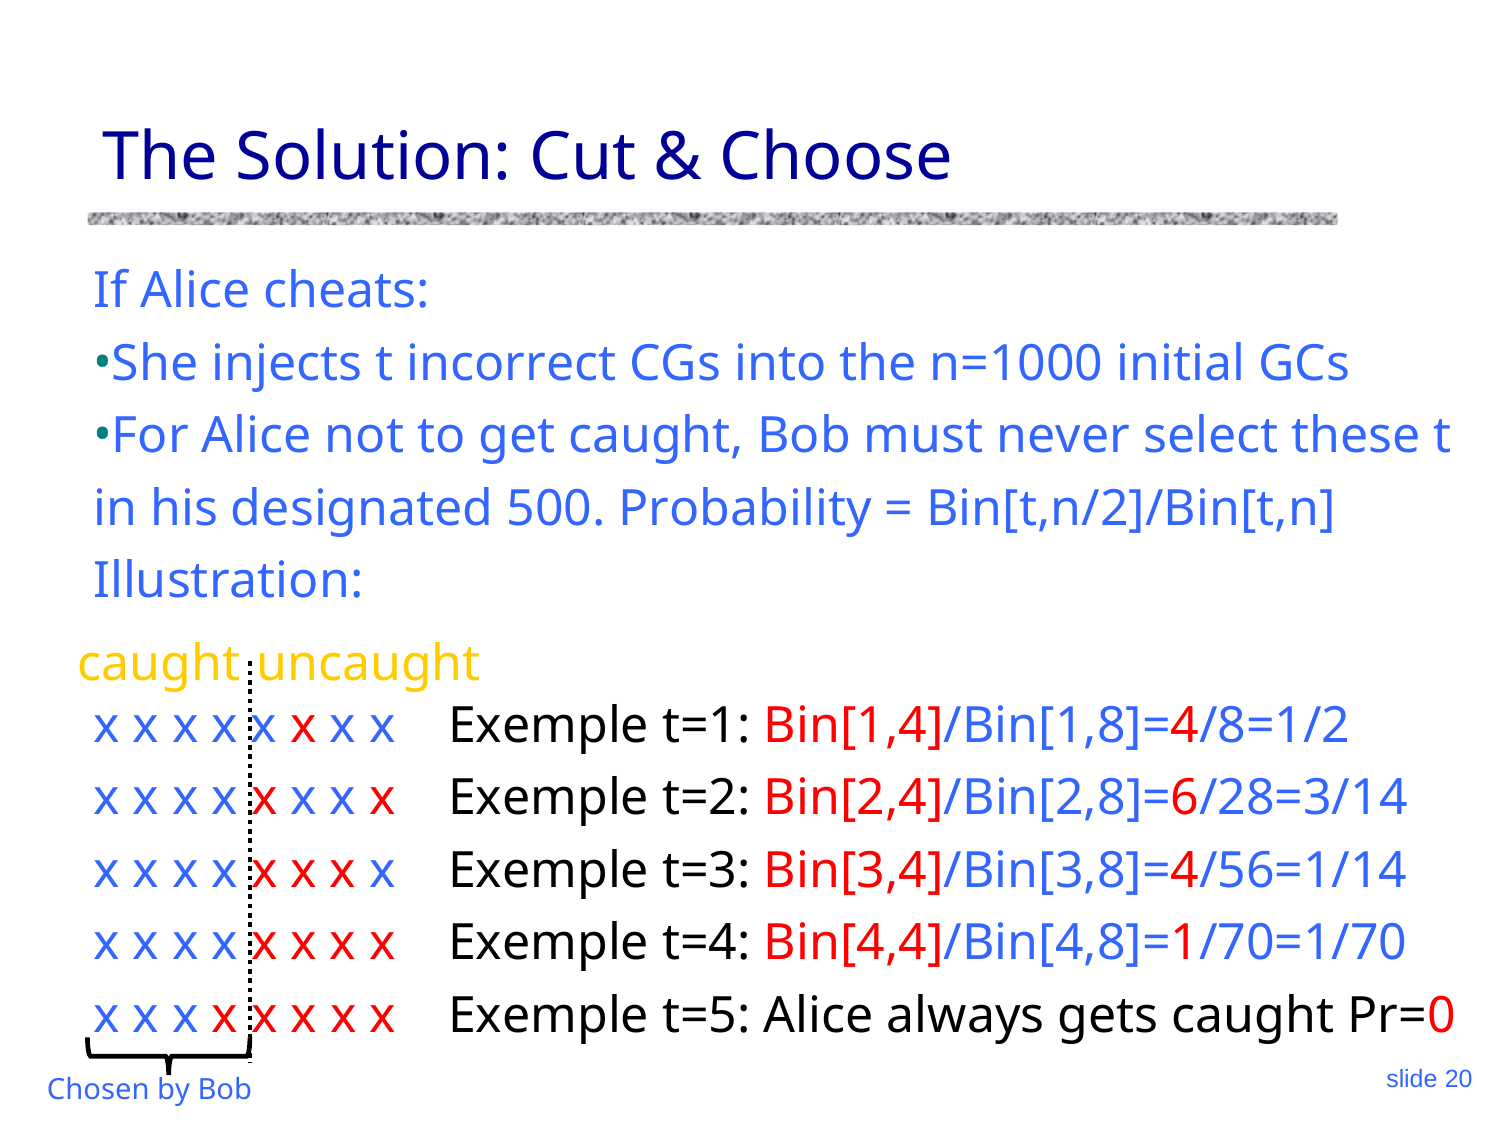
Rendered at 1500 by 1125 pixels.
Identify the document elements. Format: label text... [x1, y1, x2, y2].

text_box uncaught [256, 623, 497, 699]
picture [87, 212, 1338, 226]
text_box slide <number> [1174, 1025, 1488, 1101]
title The Solution: Cut & Choose [87, 49, 1363, 201]
text_box If Alice cheats: She injects t incorrect CGs into the n=1000 initial GCs For Alice not to get caught, Bob must never select these t in his designated 500. Probability = Bin[t,n/2]/Bin[t,n] Illustration: x x x x x x x x Exemple t=1: Bin[1,4]/Bin[1,8]=4/8=1/2 x x x x x x x x Exemple t=2: Bin[2,4]/Bin[2,8]=6/28=3/14 x x x x x x x x Exemple t=3: Bin[3,4]/Bin[3,8]=4/56=1/14 x x x x x x x x Exemple t=4: Bin[4,4]/Bin[4,8]=1/70=1/70 x x x x x x x x Exemple t=5: Alice always gets caught Pr=0 [78, 249, 1481, 1051]
text_box Chosen by Bob [32, 1062, 268, 1113]
text_box caught [63, 623, 256, 699]
text_box [87, 1037, 250, 1062]
